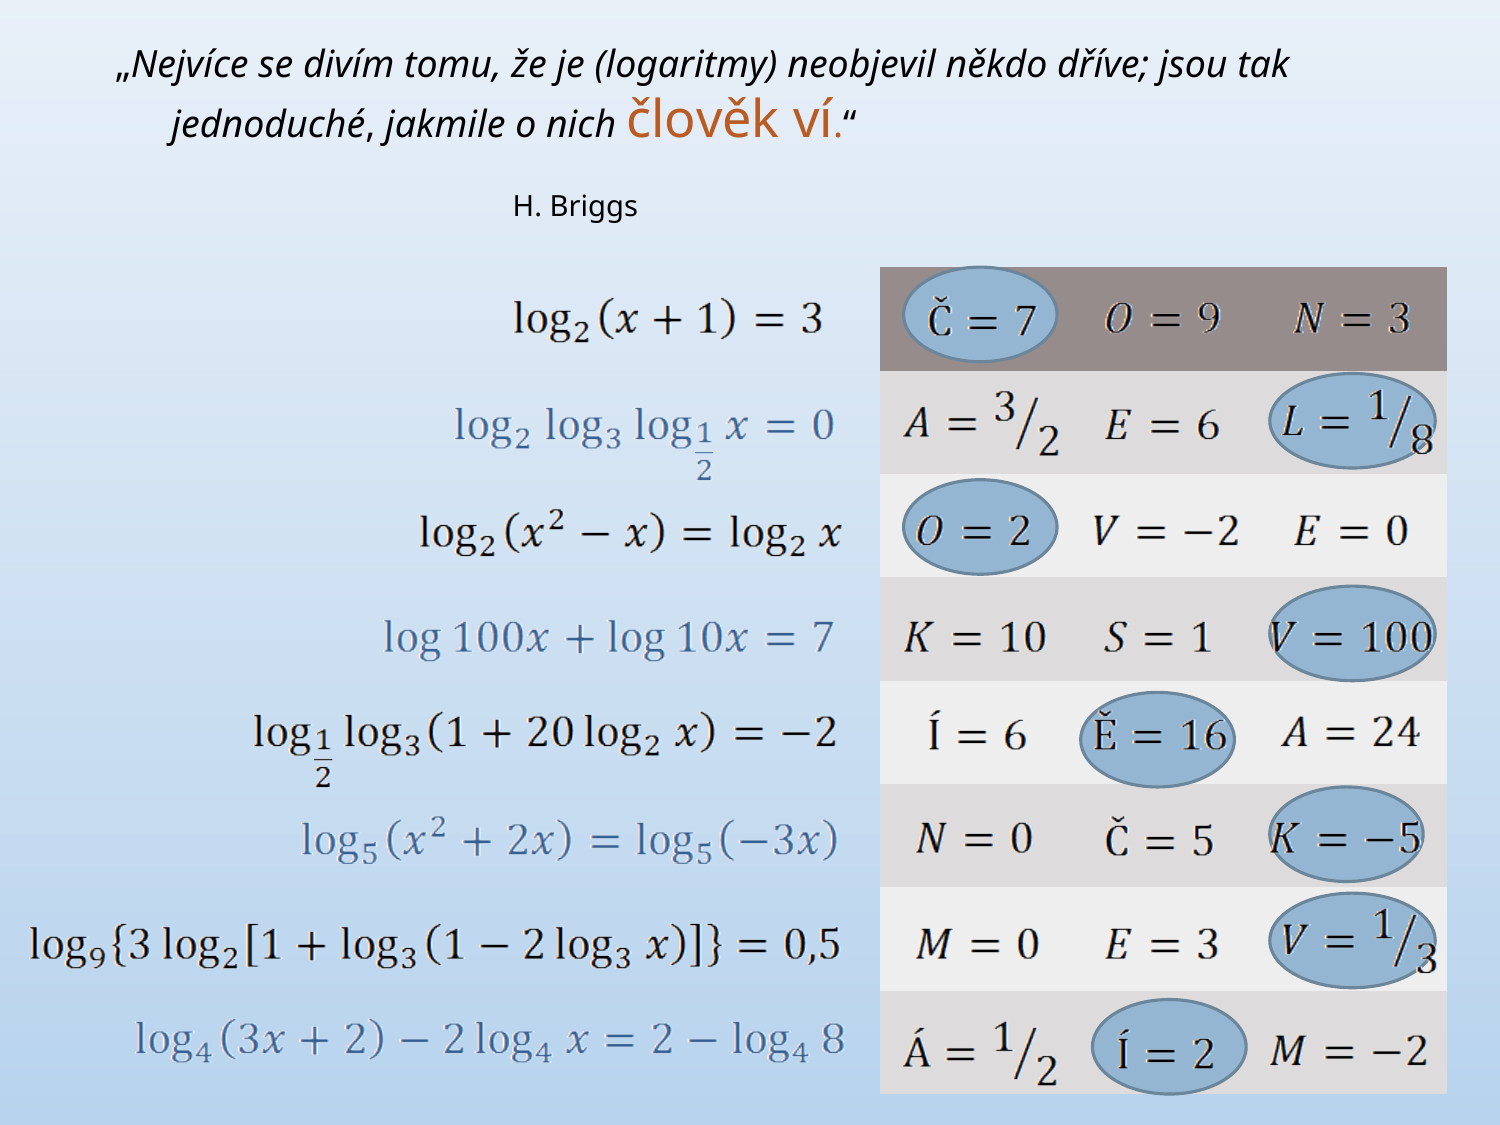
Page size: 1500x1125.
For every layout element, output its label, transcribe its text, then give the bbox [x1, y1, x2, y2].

picture [301, 810, 842, 874]
table_cell [880, 681, 1069, 784]
text_box [1269, 916, 1281, 965]
picture [1104, 609, 1216, 673]
text_box [1298, 373, 1407, 385]
picture [1281, 704, 1423, 767]
text_box [1080, 715, 1092, 765]
picture [1104, 397, 1221, 460]
picture [903, 385, 1062, 494]
table_cell [1069, 371, 1258, 474]
text_box [1305, 874, 1388, 882]
table_cell [880, 991, 1069, 1094]
picture [1092, 704, 1230, 769]
table_cell [880, 577, 1069, 681]
picture [915, 503, 1033, 566]
table_cell [880, 887, 1069, 991]
picture [1293, 503, 1410, 566]
picture [1269, 810, 1423, 874]
text_box [1230, 723, 1235, 756]
picture [253, 704, 839, 797]
text_box [937, 566, 1024, 575]
picture [1269, 1023, 1430, 1086]
picture [1269, 609, 1436, 673]
picture [454, 397, 836, 490]
picture [513, 290, 825, 354]
text_box [1269, 397, 1281, 445]
table_cell [1069, 577, 1258, 681]
text_box [1280, 786, 1413, 810]
picture [1104, 916, 1221, 980]
table_cell [1258, 991, 1447, 1094]
text_box [903, 479, 1058, 562]
picture [927, 704, 1028, 769]
picture [1104, 810, 1216, 875]
table_cell [880, 371, 1069, 474]
picture [1293, 290, 1414, 354]
picture [903, 609, 1048, 673]
picture [1104, 290, 1222, 354]
table_cell [1258, 371, 1447, 474]
text_box [903, 267, 1058, 349]
title „Nejvíce se divím tomu, že je (logaritmy) neobjevil někdo dříve; jsou tak jednoduché, jakmile o nich člověk ví.“ H. Briggs [100, 32, 1438, 231]
table_cell [1069, 991, 1258, 1094]
table_cell [1258, 577, 1447, 681]
table_header [880, 267, 1069, 371]
picture [1116, 1023, 1217, 1088]
picture [915, 916, 1041, 980]
table_cell [1258, 681, 1447, 784]
text_box [1307, 673, 1398, 681]
text_box [1107, 692, 1209, 704]
text_box [1131, 1088, 1207, 1095]
table_header [1258, 267, 1447, 371]
table_cell [1258, 474, 1447, 577]
table_cell [1258, 784, 1447, 887]
picture [135, 1011, 846, 1074]
picture [1281, 904, 1440, 1013]
picture [419, 503, 845, 566]
text_box [1097, 769, 1218, 787]
picture [903, 1017, 1060, 1125]
text_box [1281, 586, 1424, 609]
text_box [1092, 999, 1247, 1084]
table_cell [880, 784, 1069, 887]
picture [927, 290, 1039, 355]
picture [383, 609, 836, 673]
table_cell [1258, 887, 1447, 991]
text_box [940, 355, 1020, 362]
table_cell [1069, 474, 1258, 577]
table_cell [1069, 887, 1258, 991]
picture [29, 916, 844, 980]
picture [1281, 385, 1435, 494]
table_cell [1069, 681, 1258, 784]
text_box [1299, 893, 1406, 904]
table_cell [1069, 784, 1258, 887]
table_header [1069, 267, 1258, 371]
table_cell [880, 474, 1069, 577]
picture [915, 810, 1036, 874]
picture [1092, 503, 1243, 566]
